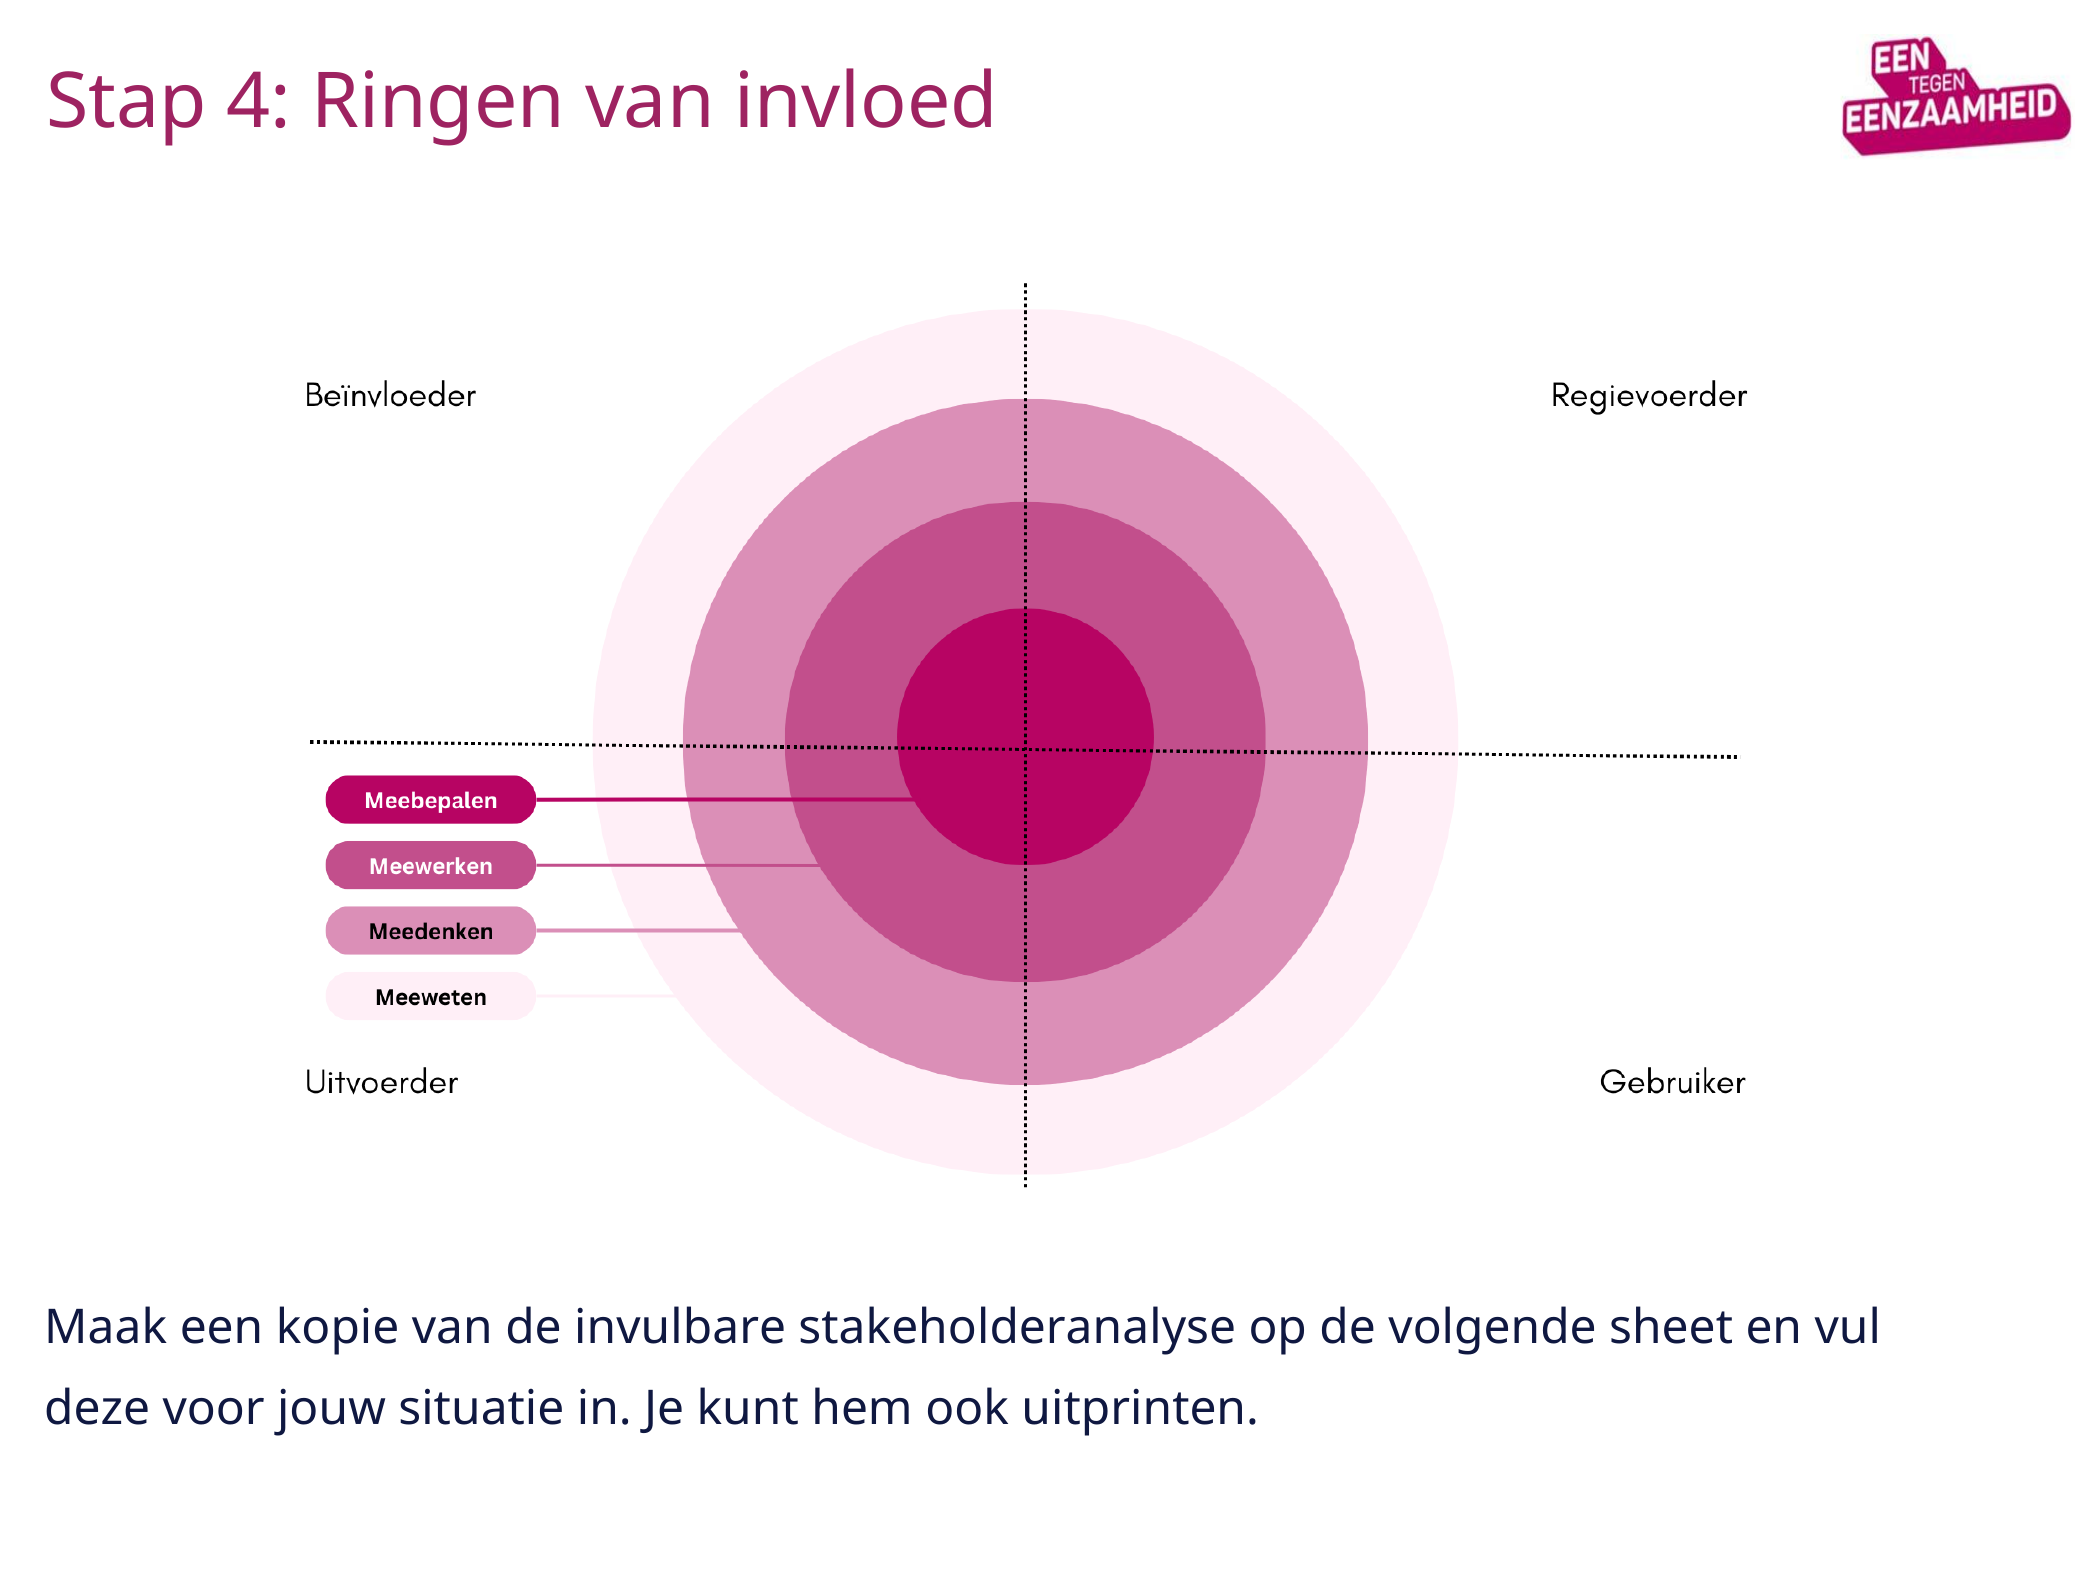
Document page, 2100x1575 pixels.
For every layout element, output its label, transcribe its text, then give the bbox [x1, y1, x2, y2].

picture [219, 283, 1831, 1190]
text_box Maak een kopie van de invulbare stakeholderanalyse op de volgende sheet en vul deze voor jouw situatie in. Je kunt hem ook uitprinten. [29, 1257, 1984, 1451]
text_box Stap 4: Ringen van invloed [29, 33, 2076, 216]
